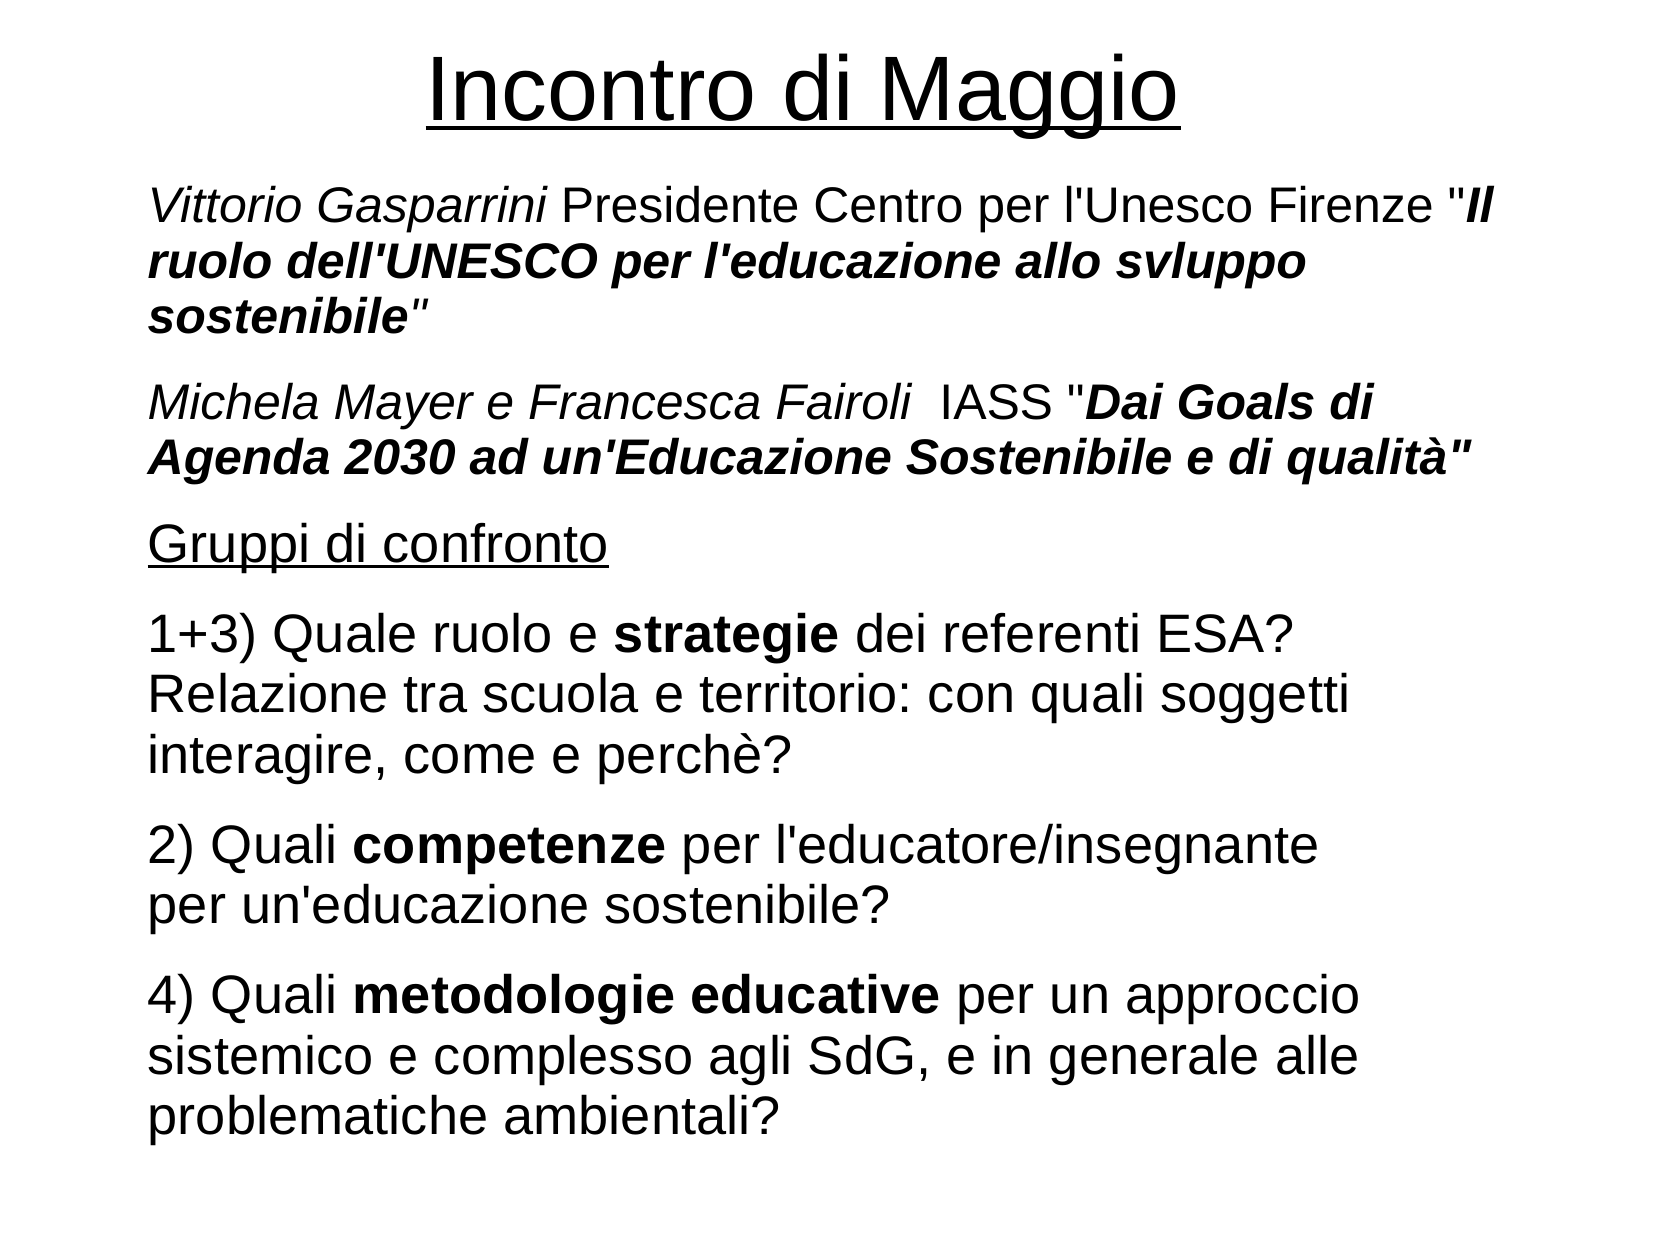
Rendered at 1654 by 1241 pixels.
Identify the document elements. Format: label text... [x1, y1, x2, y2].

title Incontro di Maggio [59, 0, 1548, 177]
list Gruppi di confronto 1+3) Quale ruolo e strategie dei referenti ESA? Relazione tra scuola e territorio: con quali soggetti interagire, come e perchè? 2) Quali competenze per l'educatore/insegnante per un'educazione sostenibile? 4) Quali metodologie educative per un approccio sistemico e complesso agli SdG, e in generale alle problematiche ambientali? [29, 513, 1506, 1152]
list Vittorio Gasparrini Presidente Centro per l'Unesco Firenze "Il ruolo dell'UNESCO per l'educazione allo svluppo sostenibile" Michela Mayer e Francesca Fairoli IASS "Dai Goals di Agenda 2030 ad un'Educazione Sostenibile e di qualità" [29, 177, 1654, 796]
